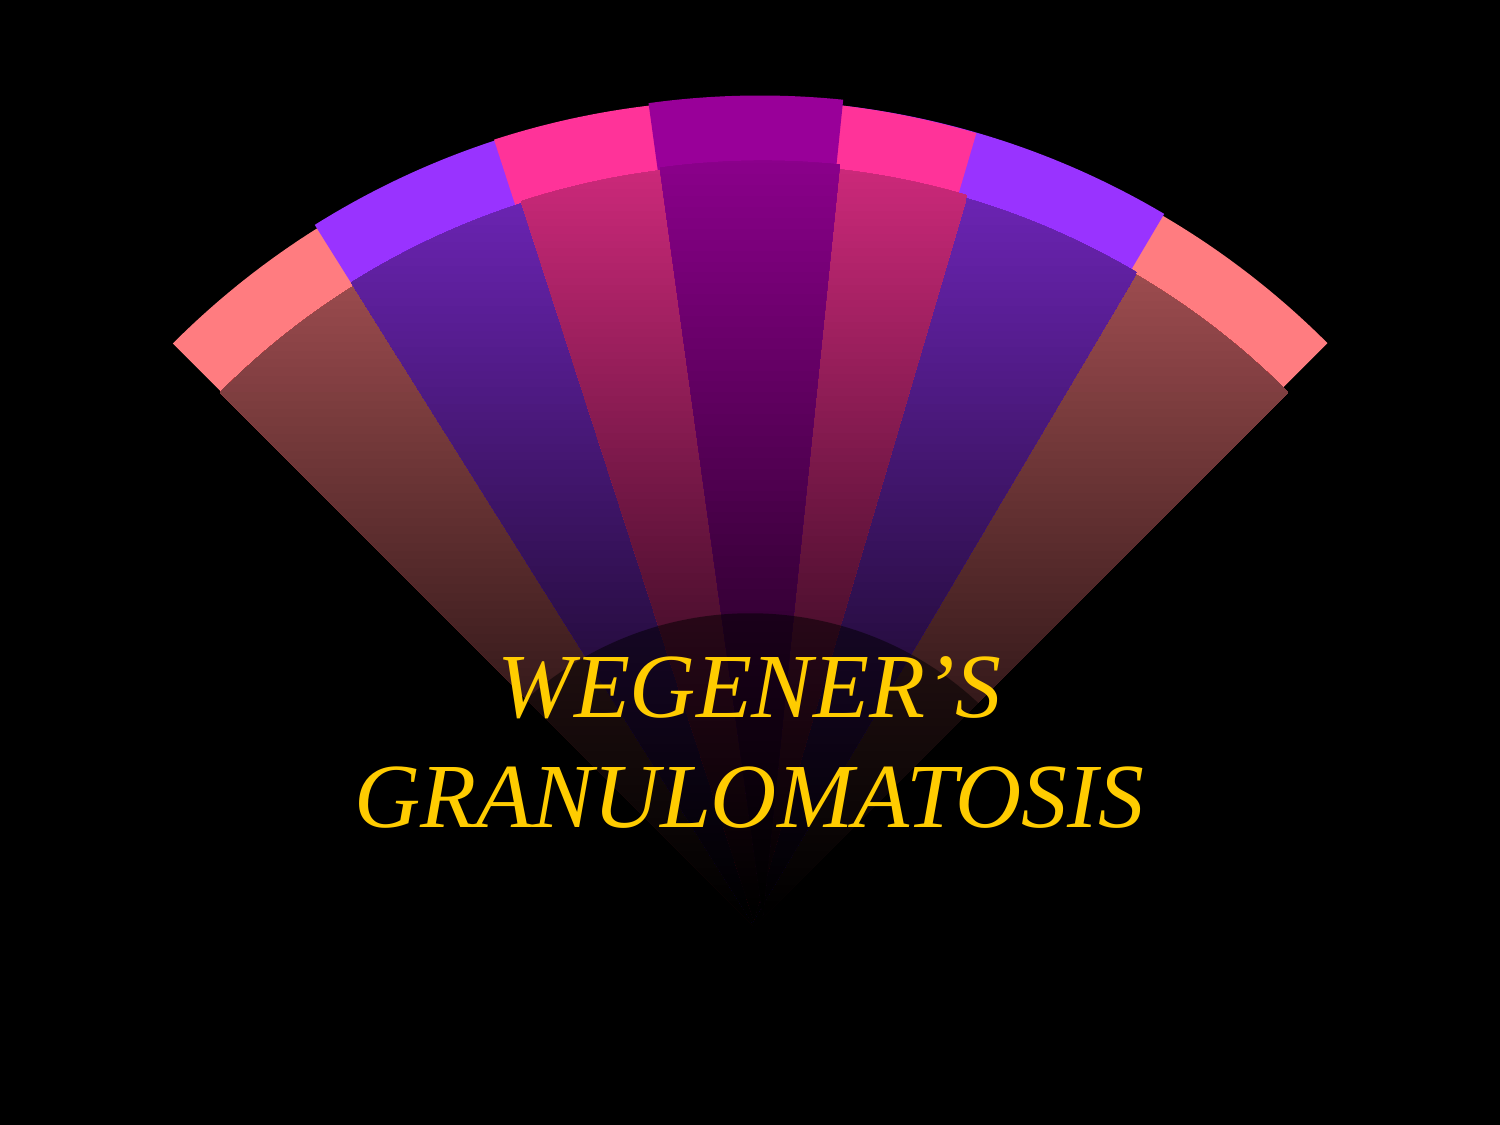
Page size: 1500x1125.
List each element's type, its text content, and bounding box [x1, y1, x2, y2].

title WEGENER’S GRANULOMATOSIS [112, 618, 1388, 806]
